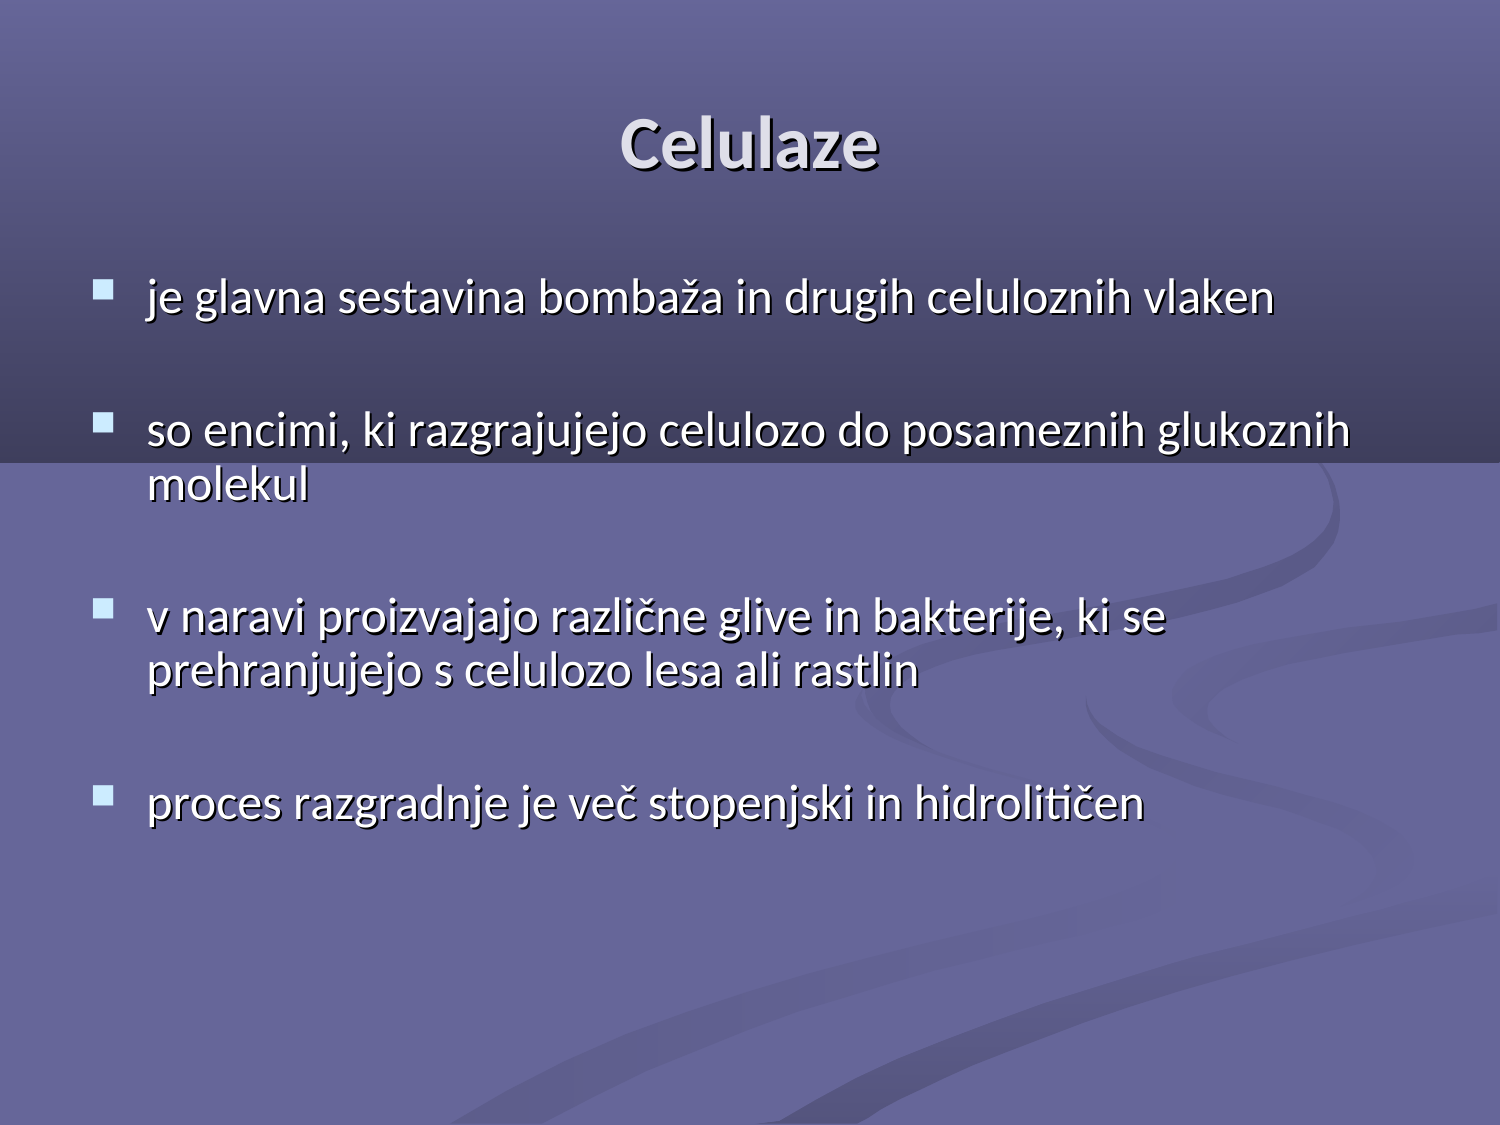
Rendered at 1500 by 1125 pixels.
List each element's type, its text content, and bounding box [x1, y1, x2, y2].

title Celulaze [75, 45, 1426, 233]
list je glavna sestavina bombaža in drugih celuloznih vlaken so encimi, ki razgrajujejo celulozo do posameznih glukoznih molekul v naravi proizvajajo različne glive in bakterije, ki se prehranjujejo s celulozo lesa ali rastlin proces razgradnje je več stopenjski in hidrolitičen [75, 262, 1426, 1006]
